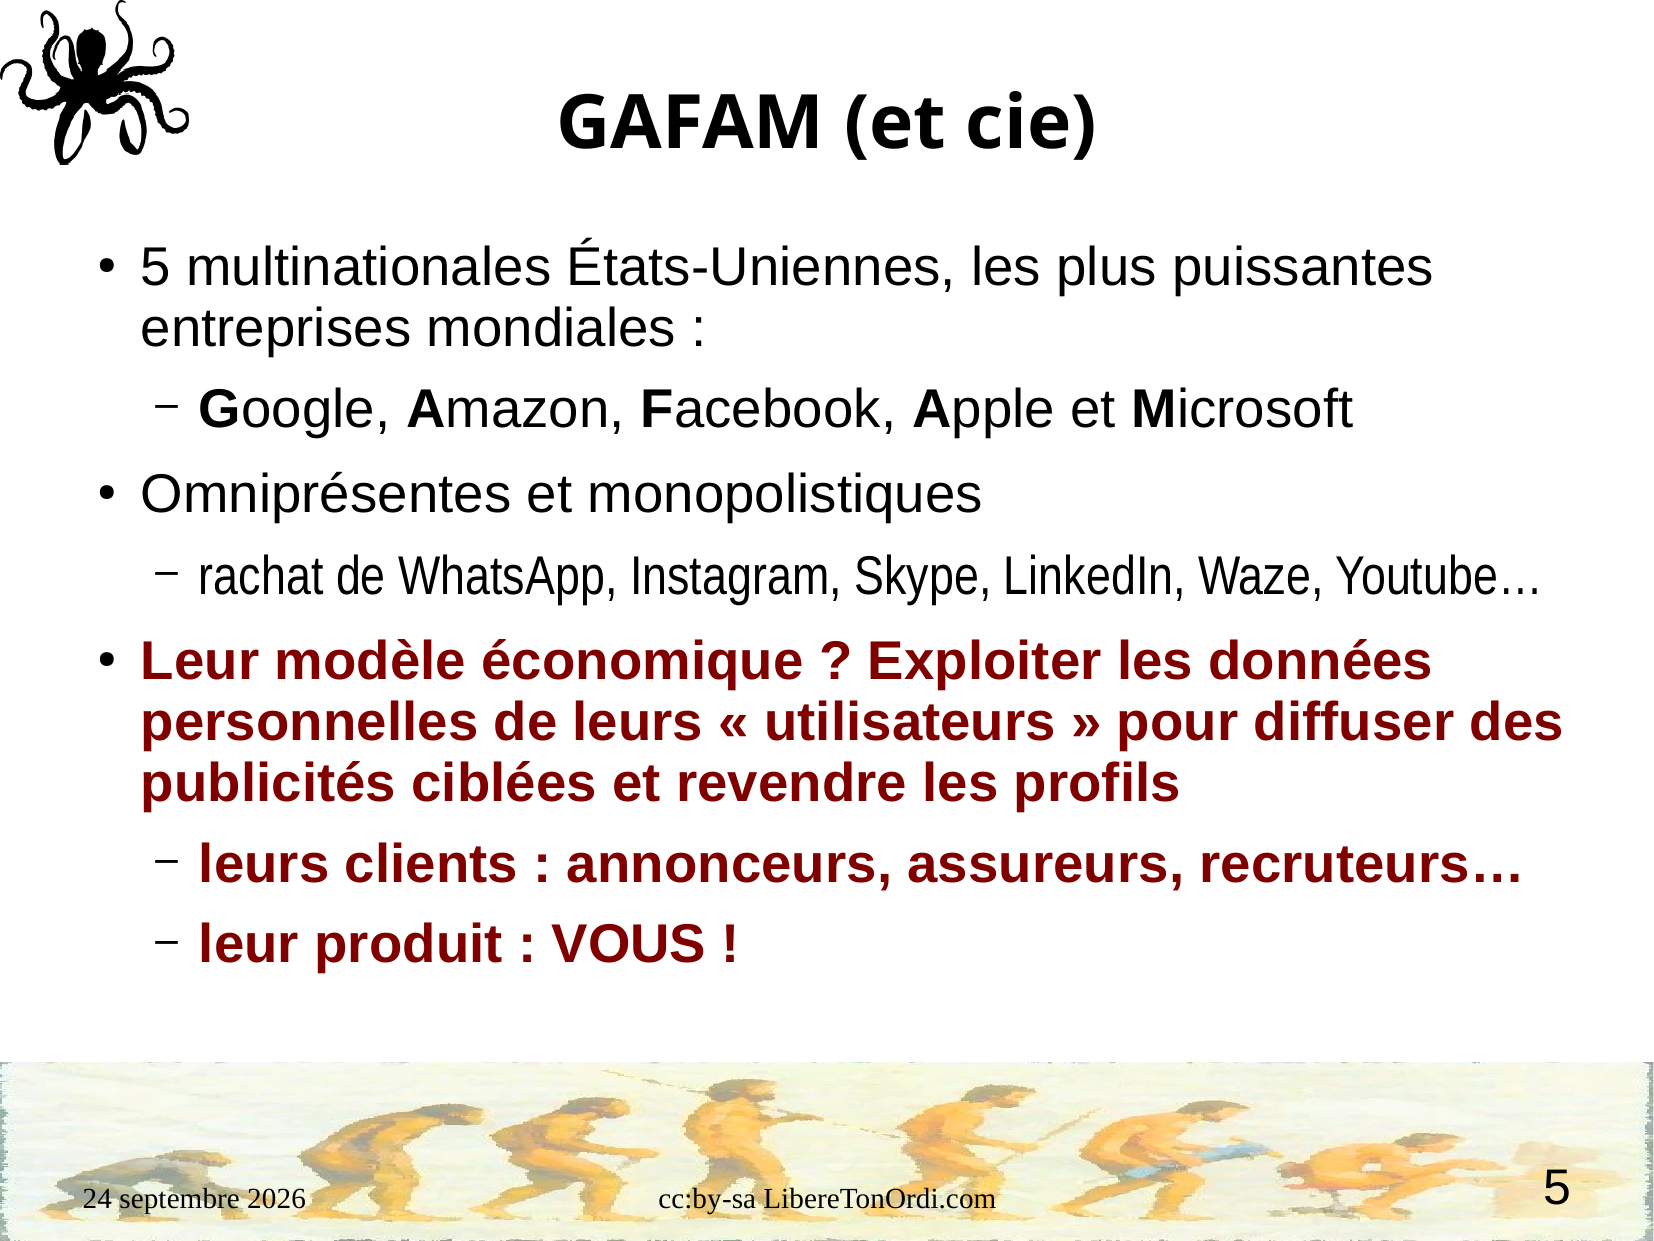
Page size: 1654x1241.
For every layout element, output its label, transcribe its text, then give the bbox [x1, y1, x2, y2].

list 5 multinationales États-Uniennes, les plus puissantes entreprises mondiales : Google, Amazon, Facebook, Apple et Microsoft Omniprésentes et monopolistiques rachat de WhatsApp, Instagram, Skype, LinkedIn, Waze, Youtube… Leur modèle économique ? Exploiter les données personnelles de leurs « utilisateurs » pour diffuser des publicités ciblées et revendre les profils leurs clients : annonceurs, assureurs, recruteurs… leur produit : VOUS ! [82, 236, 1571, 1063]
picture [0, 1062, 1654, 1241]
picture [0, 0, 189, 165]
title GAFAM (et cie) [82, 49, 1571, 189]
